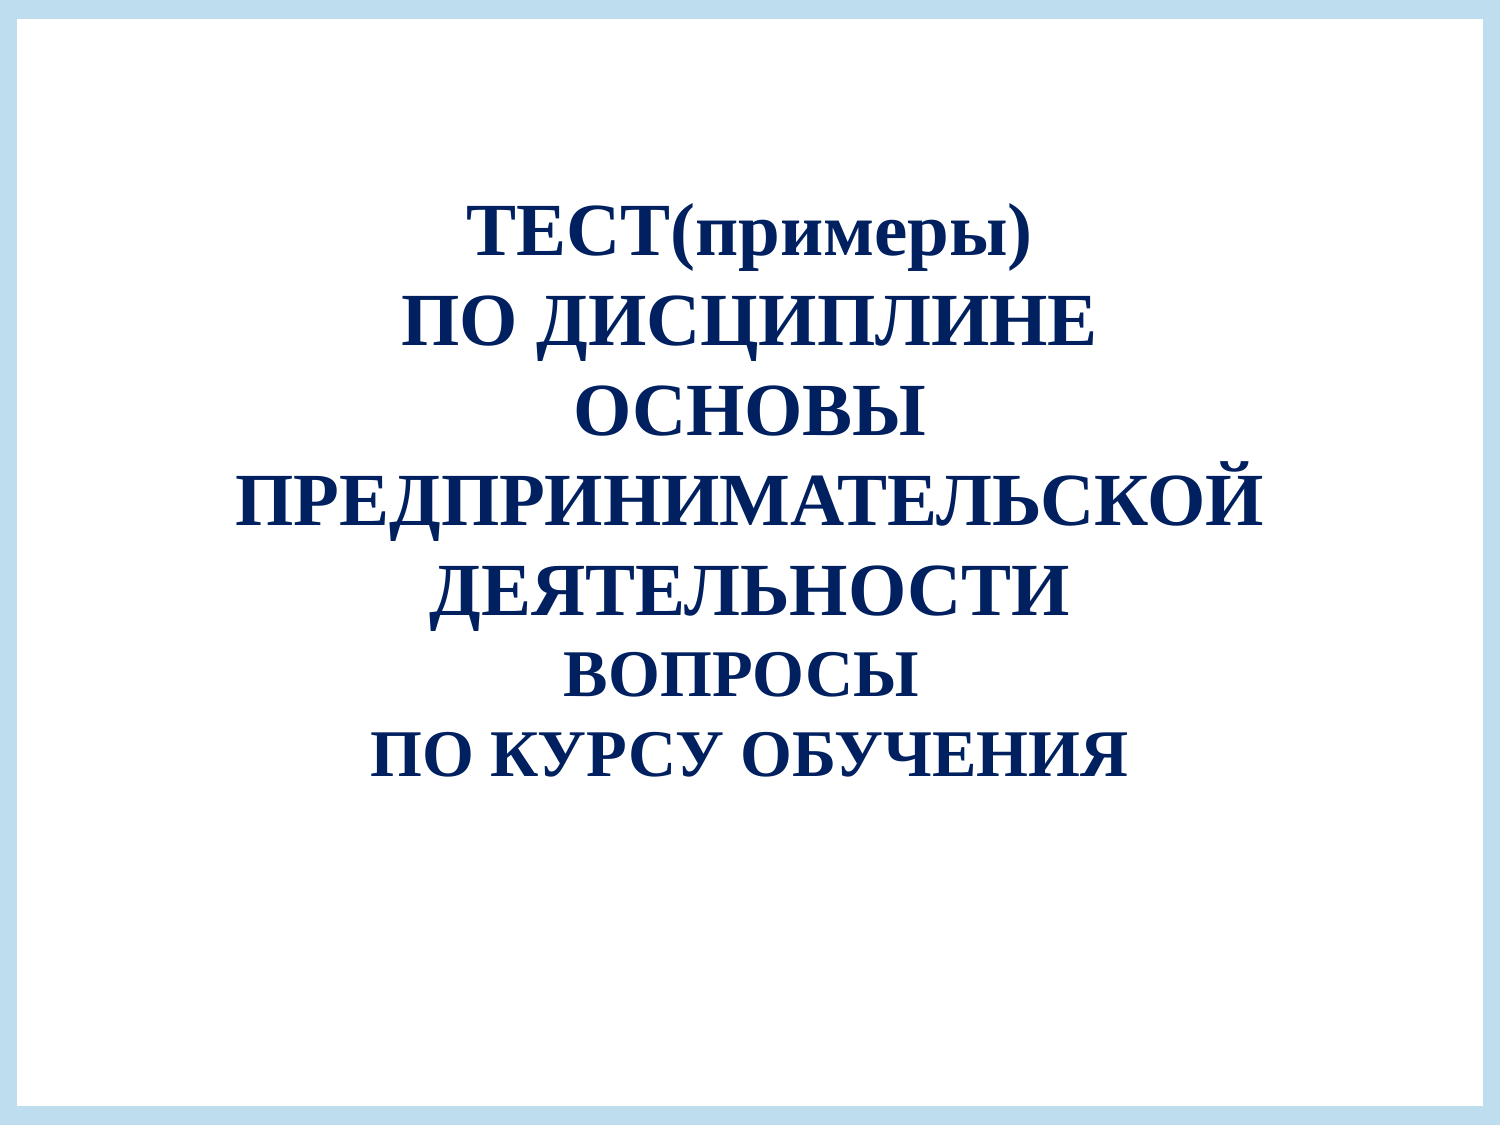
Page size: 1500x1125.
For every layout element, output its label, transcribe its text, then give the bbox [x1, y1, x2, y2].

picture [17, 19, 1483, 1106]
title ТЕСТ(примеры) ПО ДИСЦИПЛИНЕ ОСНОВЫ ПРЕДПРИНИМАТЕЛЬСКОЙ ДЕЯТЕЛЬНОСТИ ВОПРОСЫ ПО КУРСУ ОБУЧЕНИЯ [75, 172, 1426, 846]
